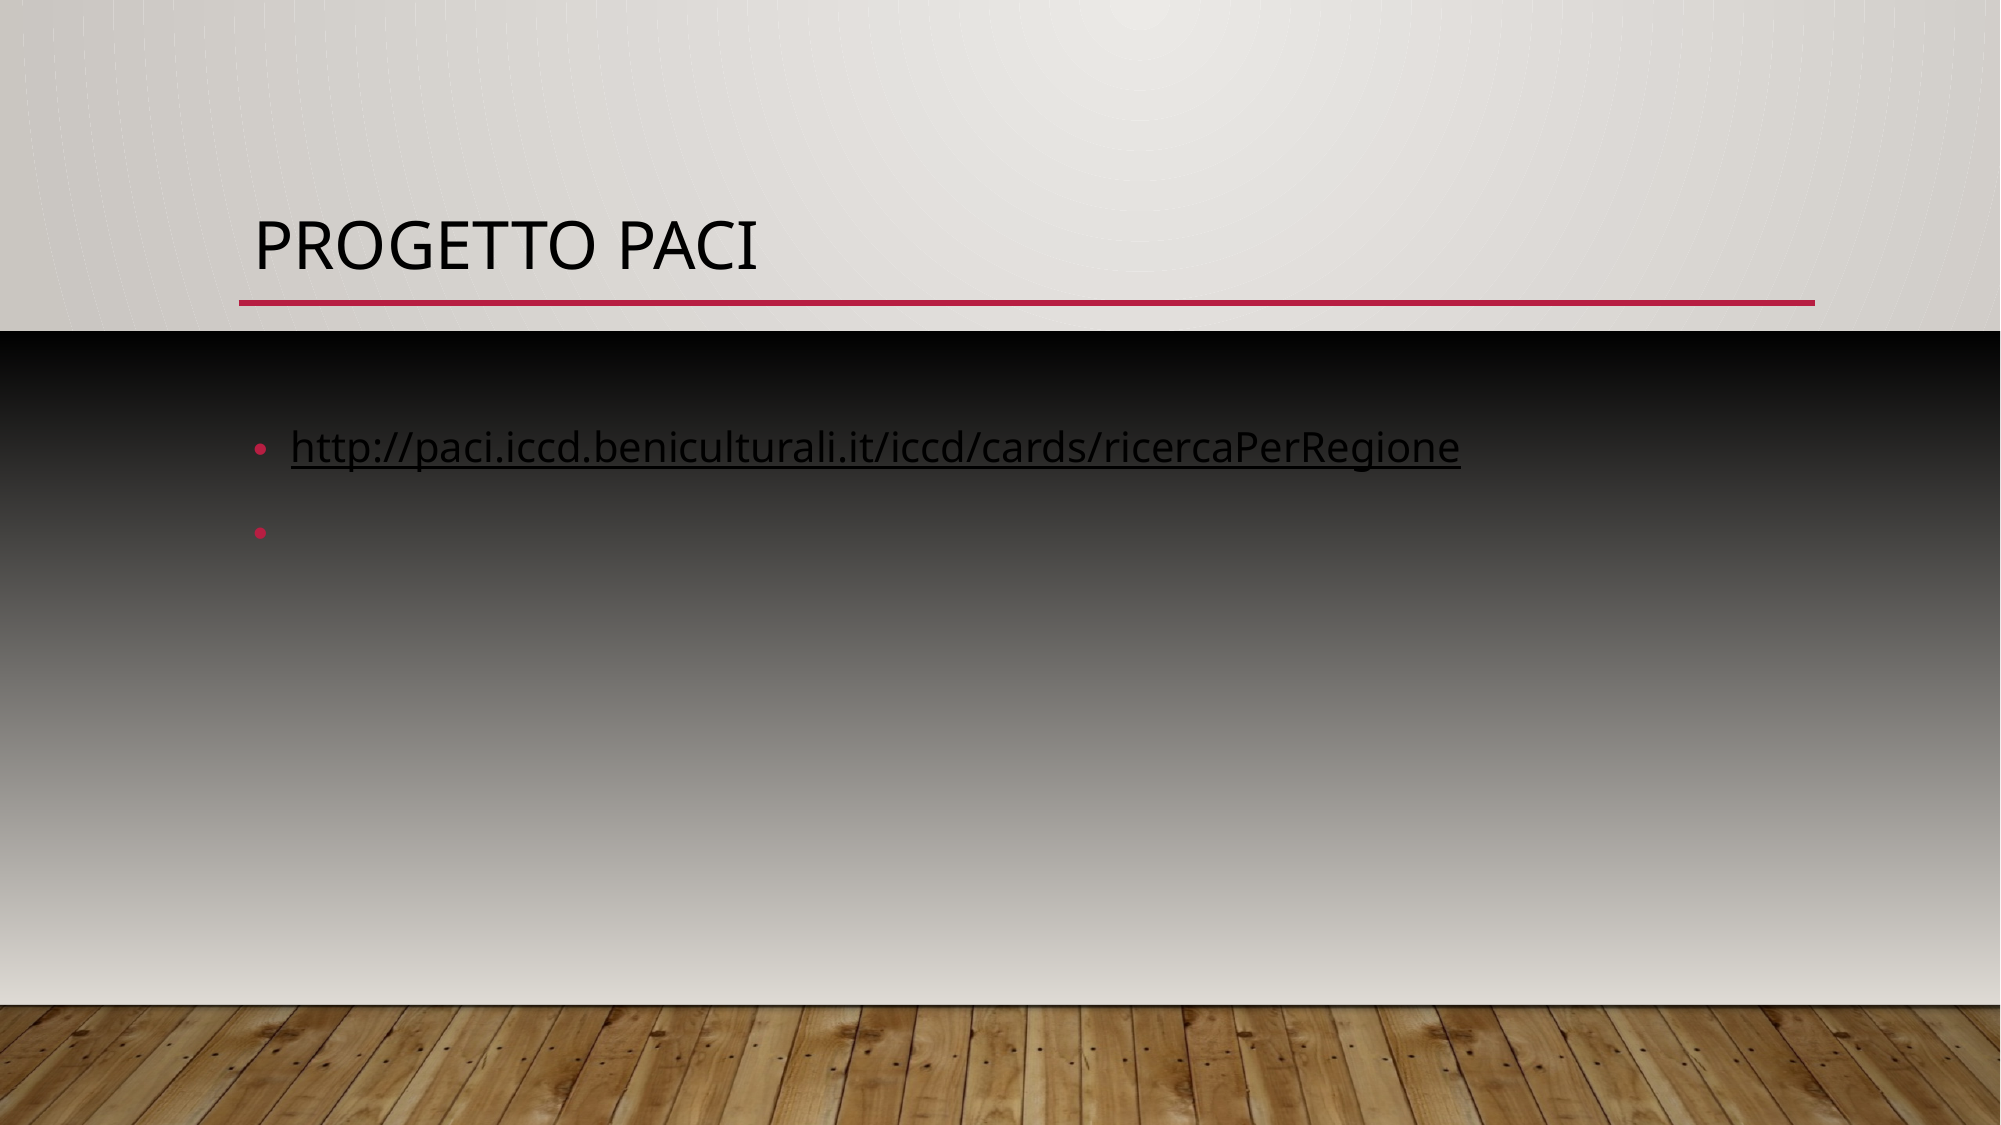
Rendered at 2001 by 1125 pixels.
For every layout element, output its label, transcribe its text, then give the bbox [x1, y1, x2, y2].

title Progetto paci [238, 131, 1814, 305]
list http://paci.iccd.beniculturali.it/iccd/cards/ricercaPerRegione [238, 330, 1814, 897]
